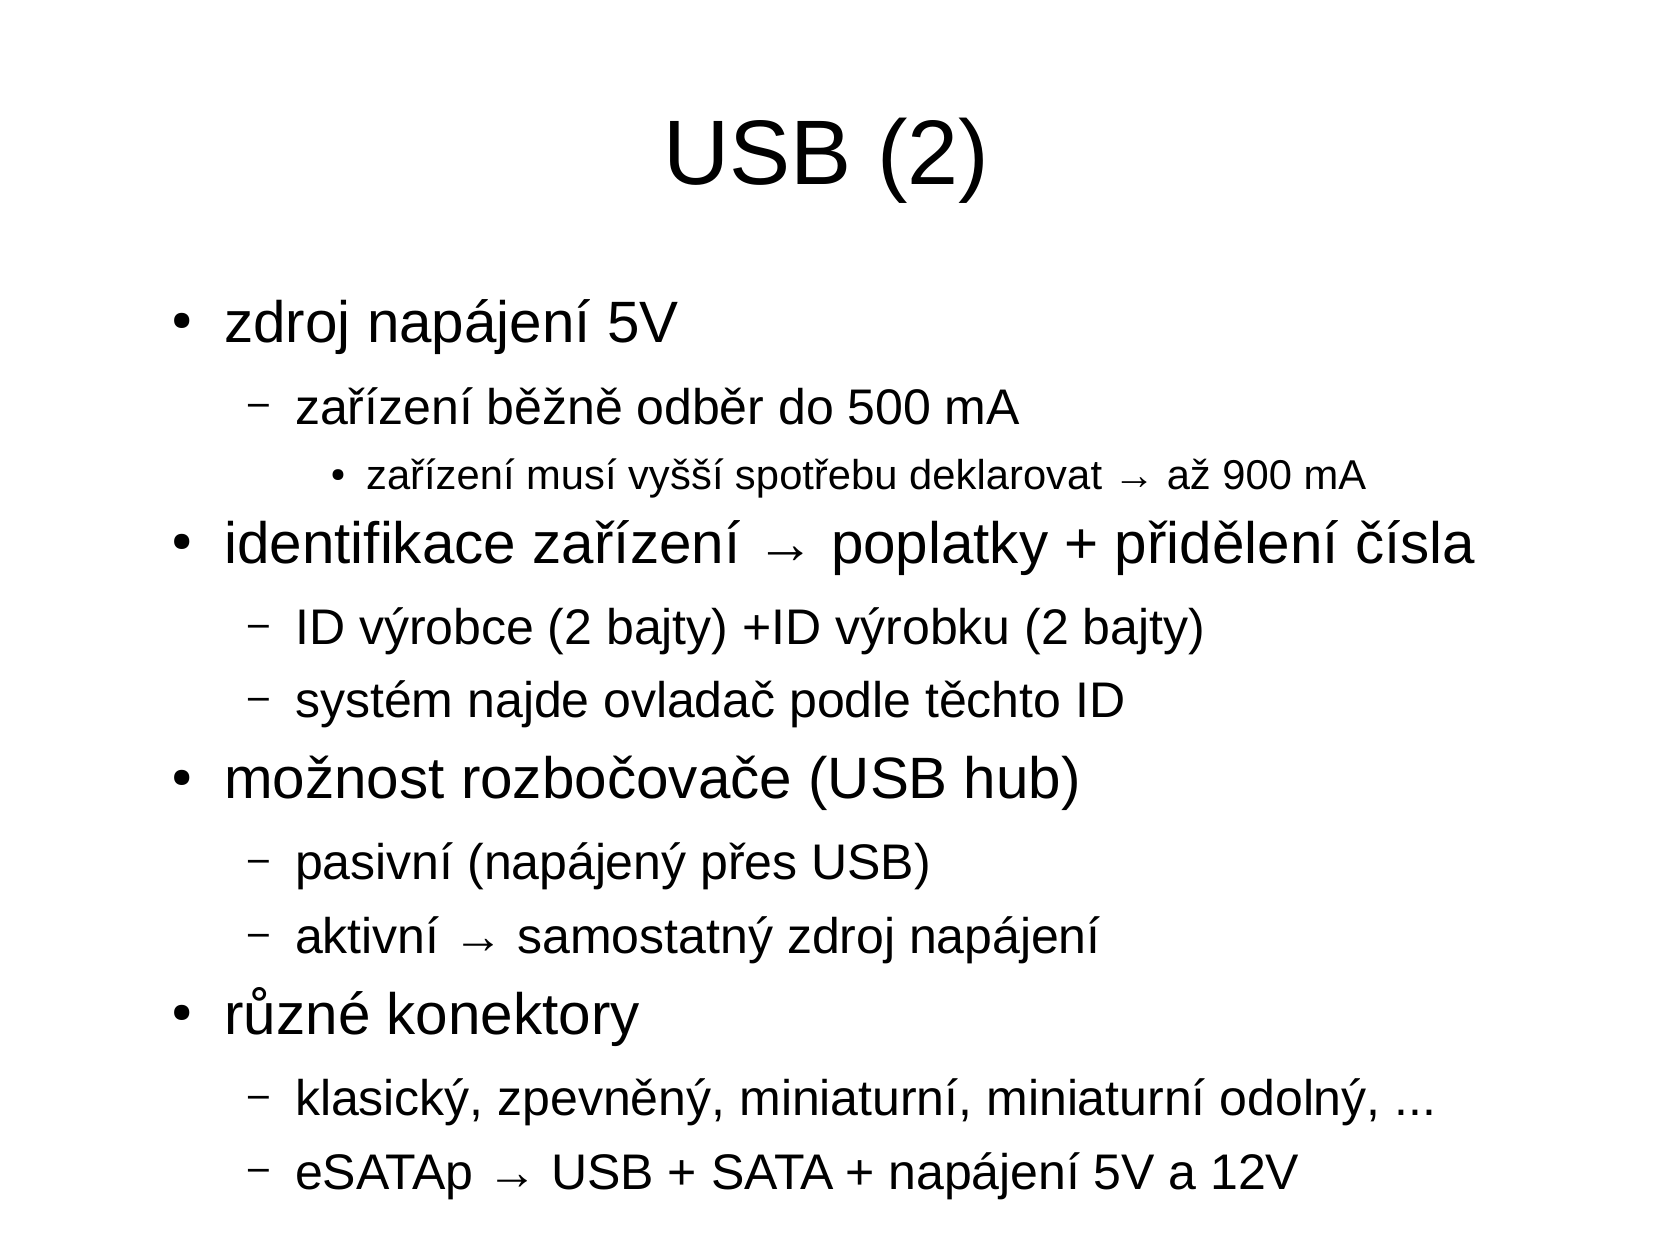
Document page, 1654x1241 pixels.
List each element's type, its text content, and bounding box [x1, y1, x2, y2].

title USB (2) [82, 56, 1571, 250]
list zdroj napájení 5V zařízení běžně odběr do 500 mA zařízení musí vyšší spotřebu deklarovat → až 900 mA identifikace zařízení → poplatky + přidělení čísla ID výrobce (2 bajty) +ID výrobku (2 bajty) systém najde ovladač podle těchto ID možnost rozbočovače (USB hub) pasivní (napájený přes USB) aktivní → samostatný zdroj napájení různé konektory klasický, zpevněný, miniaturní, miniaturní odolný, ... eSATAp → USB + SATA + napájení 5V a 12V [82, 290, 1571, 1109]
